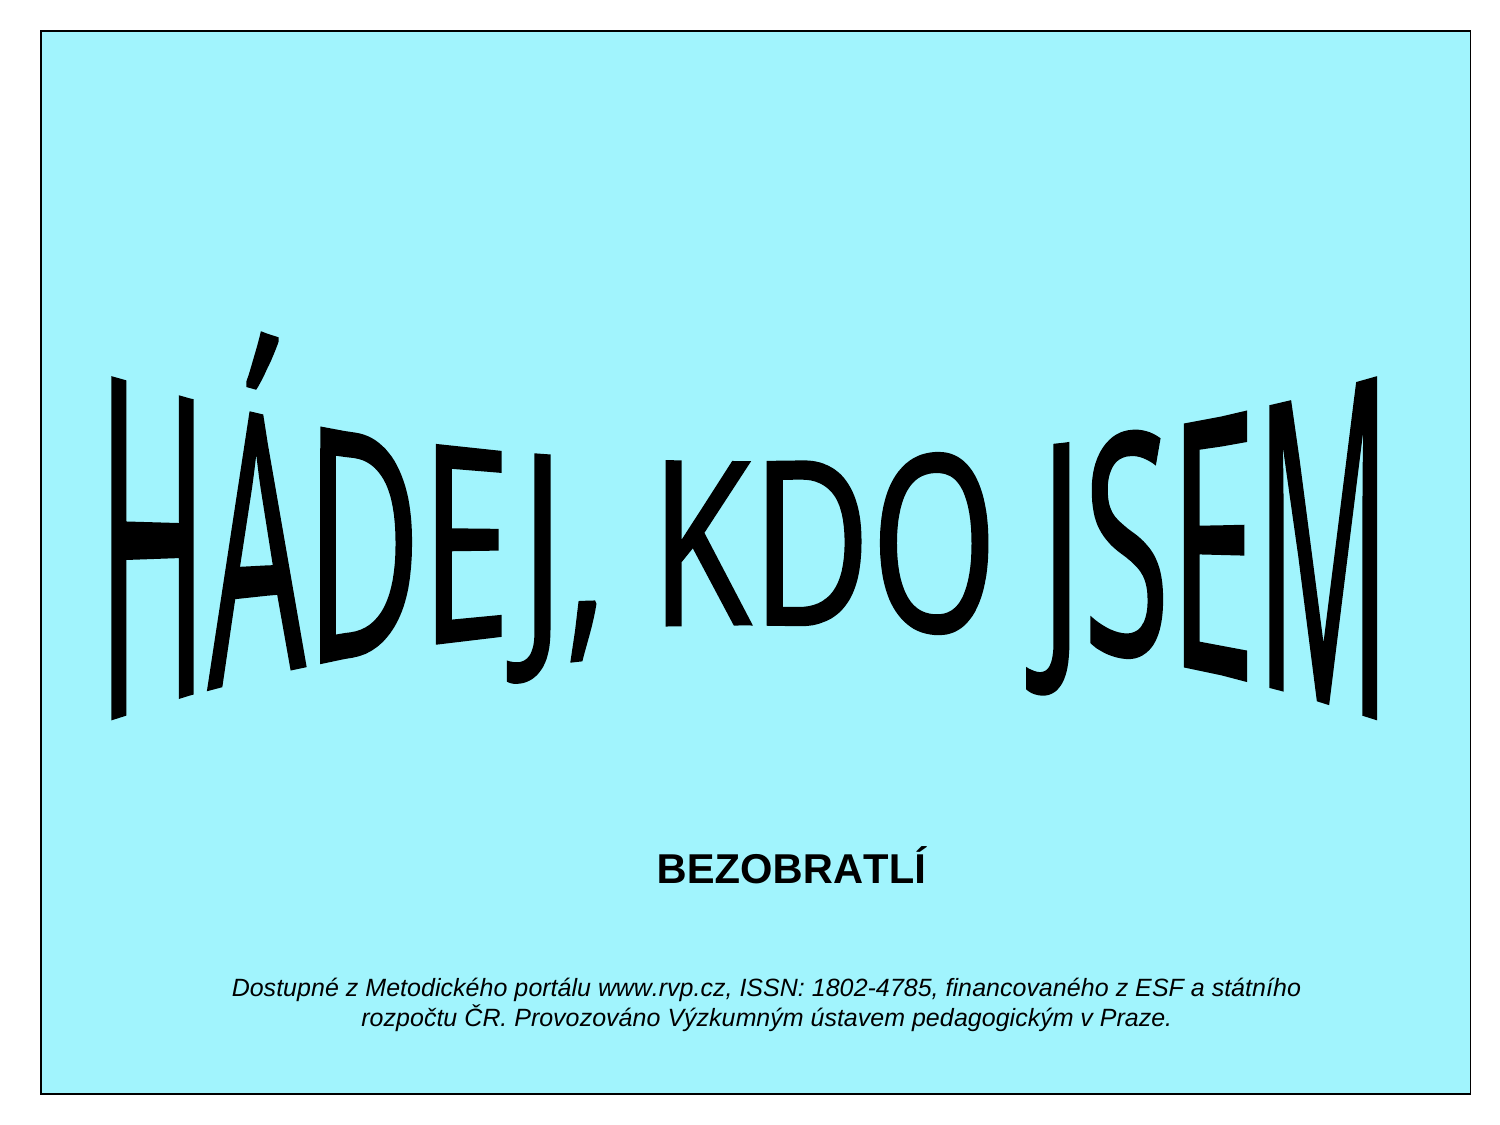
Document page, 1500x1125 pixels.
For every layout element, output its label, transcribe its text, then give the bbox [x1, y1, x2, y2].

text_box Dostupné z Metodického portálu www.rvp.cz, ISSN: 1802-4785, financovaného z ESF a státního rozpočtu ČR. Provozováno Výzkumným ústavem pedagogickým v Praze. [194, 964, 1341, 1040]
text_box HÁDEJ, KDO JSEM [247, 332, 278, 389]
text_box HÁDEJ, KDO JSEM [436, 444, 501, 644]
text_box HÁDEJ, KDO JSEM [767, 461, 861, 626]
text_box HÁDEJ, KDO JSEM [1184, 411, 1247, 682]
text_box HÁDEJ, KDO JSEM [207, 412, 306, 691]
text_box [41, 31, 1471, 1094]
text_box HÁDEJ, KDO JSEM [507, 454, 550, 684]
text_box BEZOBRATLÍ [631, 834, 951, 900]
text_box HÁDEJ, KDO JSEM [571, 601, 596, 662]
text_box HÁDEJ, KDO JSEM [1026, 442, 1069, 695]
text_box HÁDEJ, KDO JSEM [666, 460, 752, 626]
text_box HÁDEJ, KDO JSEM [1270, 377, 1377, 720]
text_box HÁDEJ, KDO JSEM [880, 452, 988, 635]
text_box HÁDEJ, KDO JSEM [320, 427, 412, 664]
text_box HÁDEJ, KDO JSEM [1091, 430, 1163, 659]
text_box HÁDEJ, KDO JSEM [112, 377, 193, 720]
